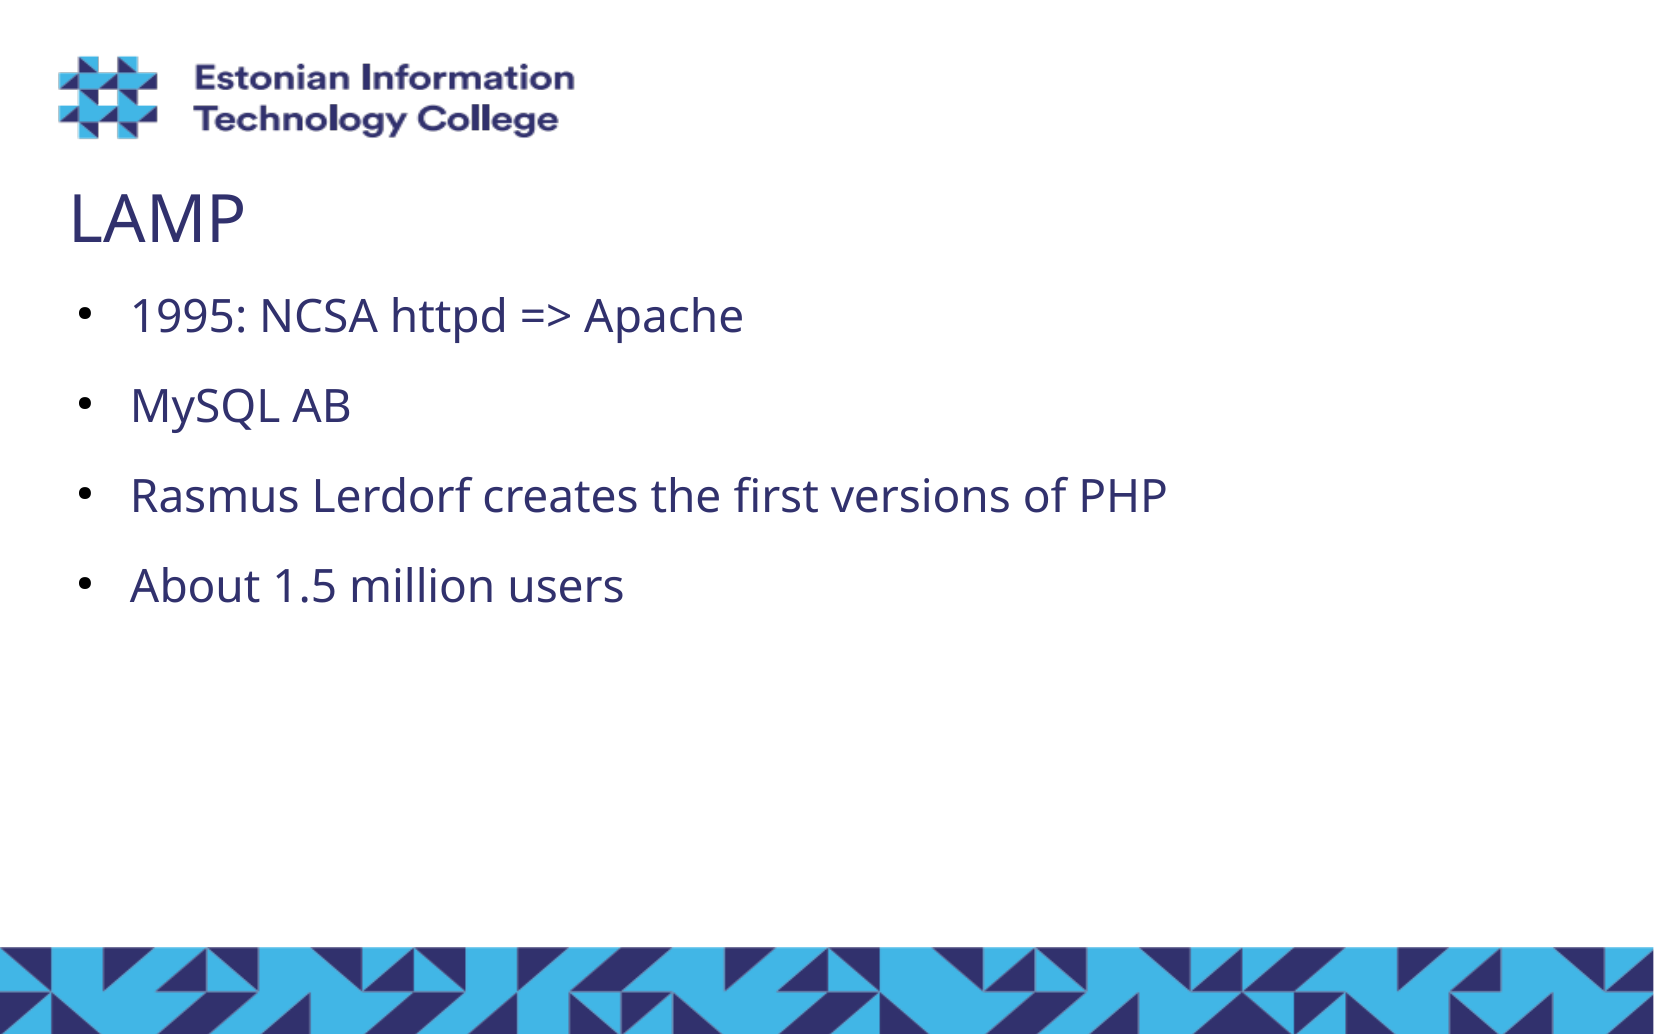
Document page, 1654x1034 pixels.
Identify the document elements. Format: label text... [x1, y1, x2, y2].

title LAMP [68, 147, 1536, 283]
list 1995: NCSA httpd => Apache MySQL AB Rasmus Lerdorf creates the first versions of PHP About 1.5 million users [59, 283, 1595, 936]
